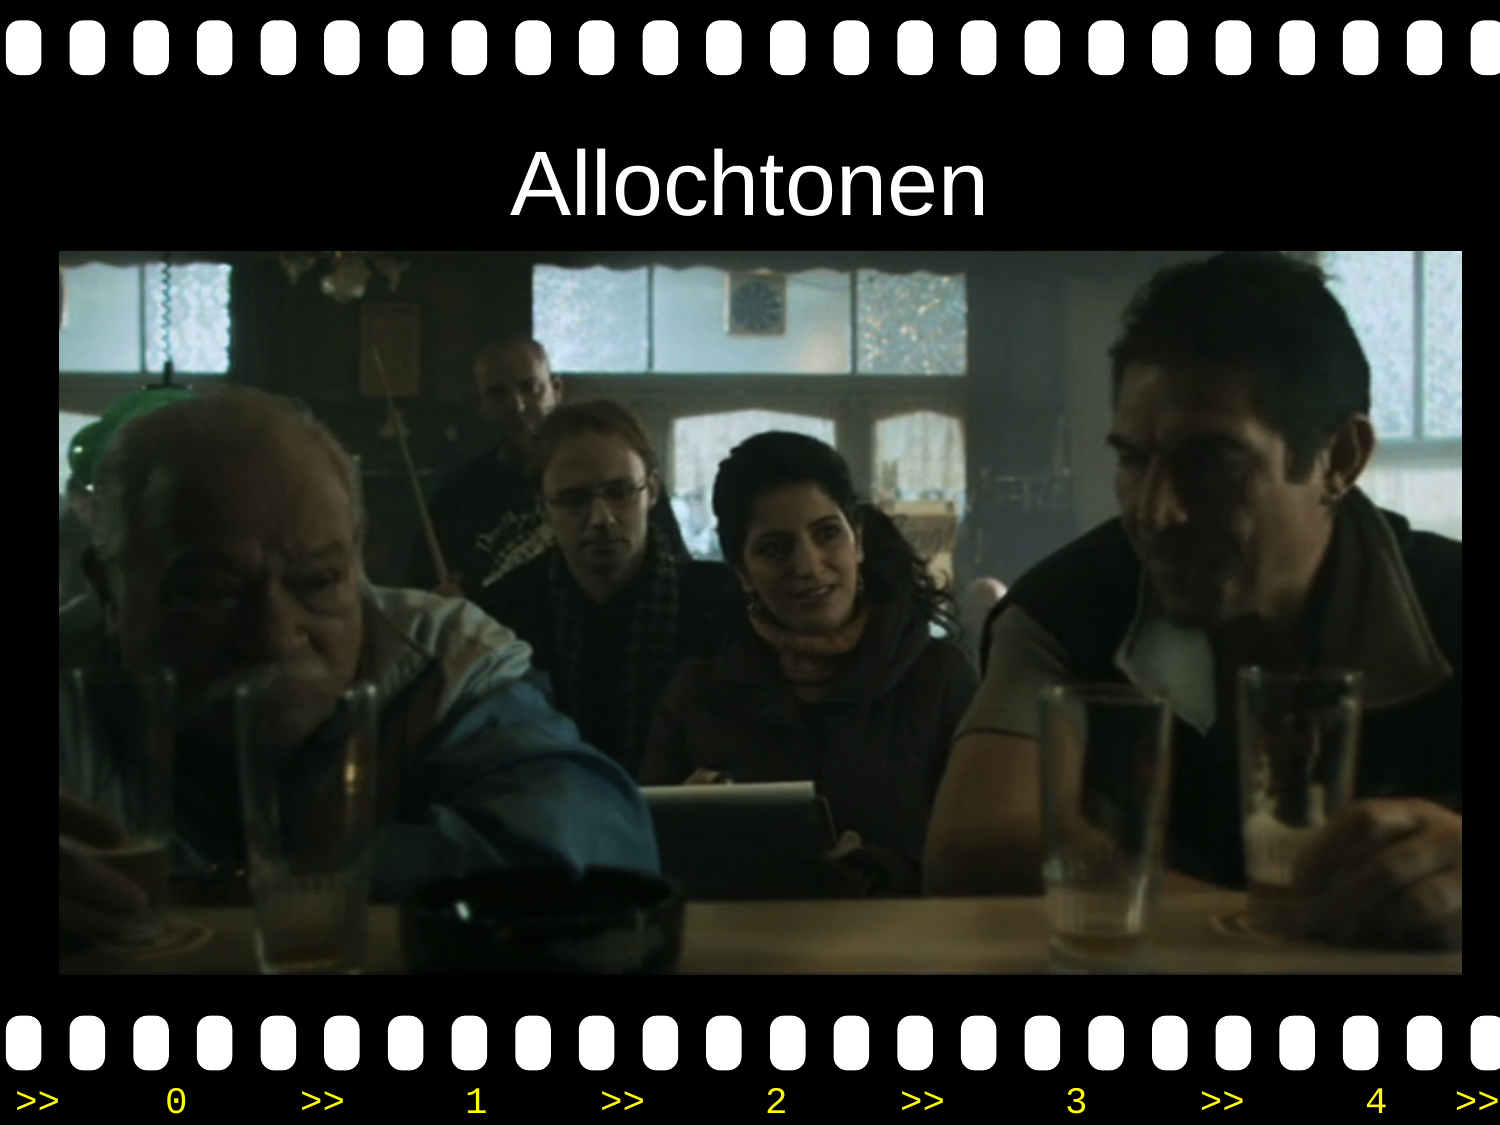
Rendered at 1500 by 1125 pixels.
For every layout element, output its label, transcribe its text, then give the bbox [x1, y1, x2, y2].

picture [59, 251, 1462, 975]
title Allochtonen [75, 90, 1426, 251]
